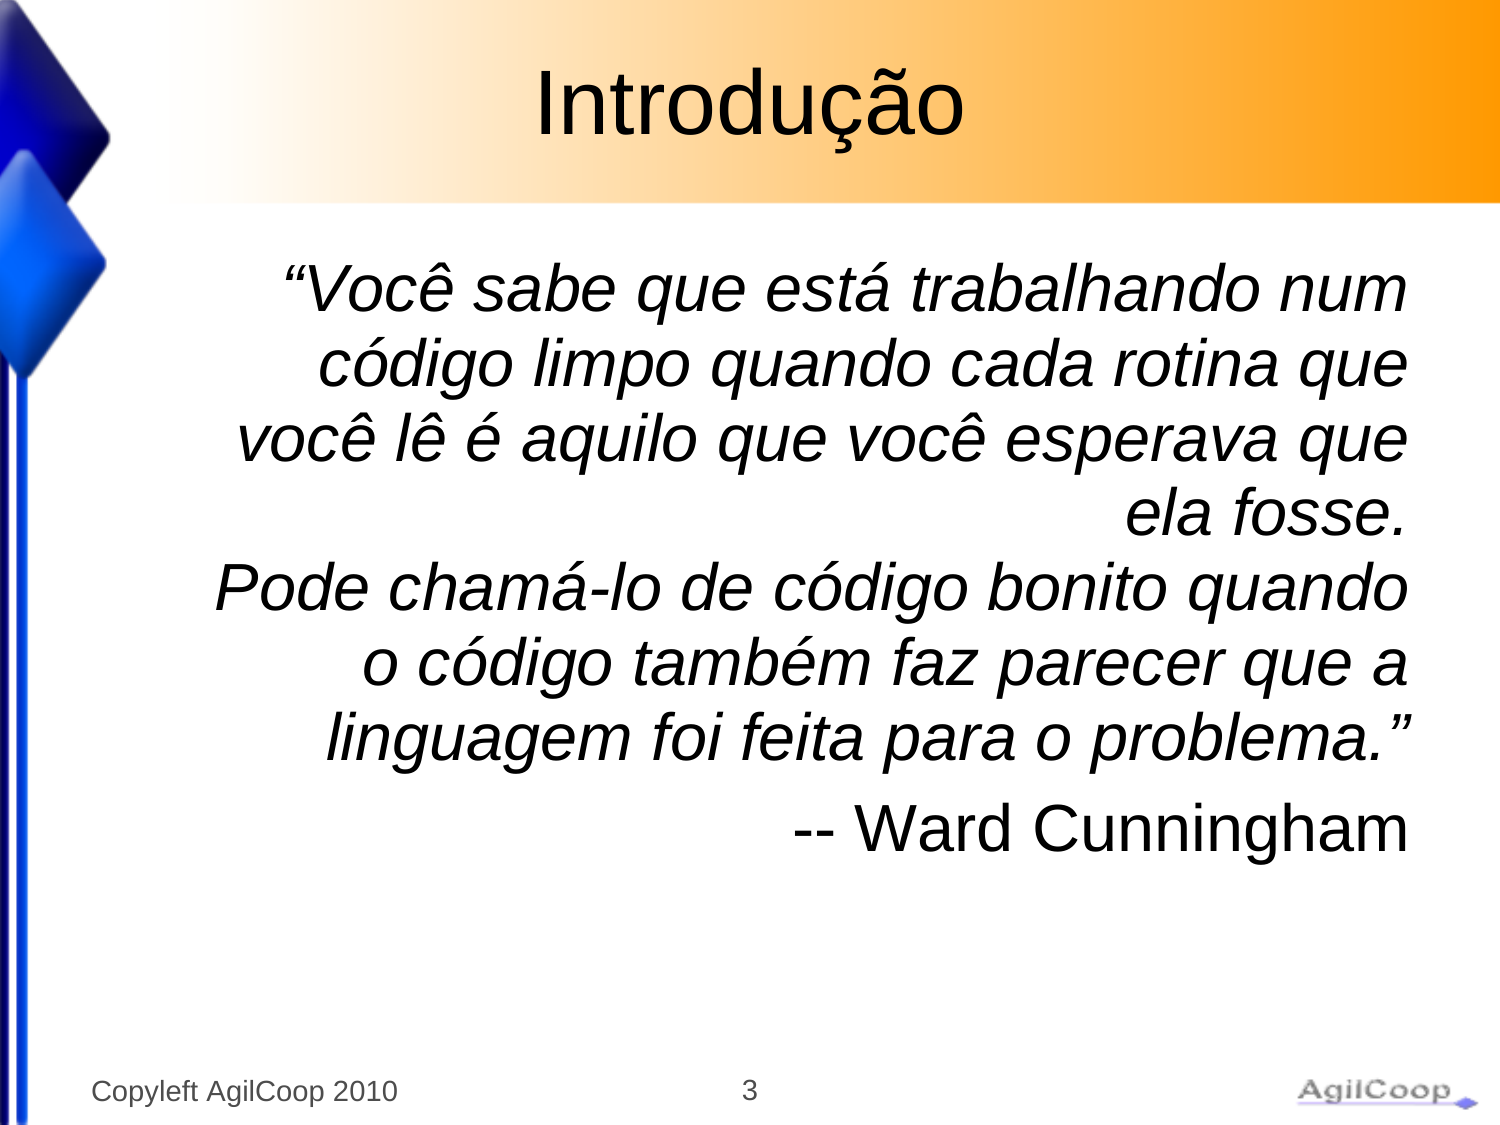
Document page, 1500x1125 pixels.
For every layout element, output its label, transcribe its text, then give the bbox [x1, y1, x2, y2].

title Introdução [75, 8, 1426, 197]
list “Você sabe que está trabalhando num código limpo quando cada rotina que você lê é aquilo que você esperava que ela fosse. Pode chamá-lo de código bonito quando o código também faz parecer que a linguagem foi feita para o problema.” -- Ward Cunningham [112, 243, 1425, 1006]
picture [0, 0, 1500, 1125]
